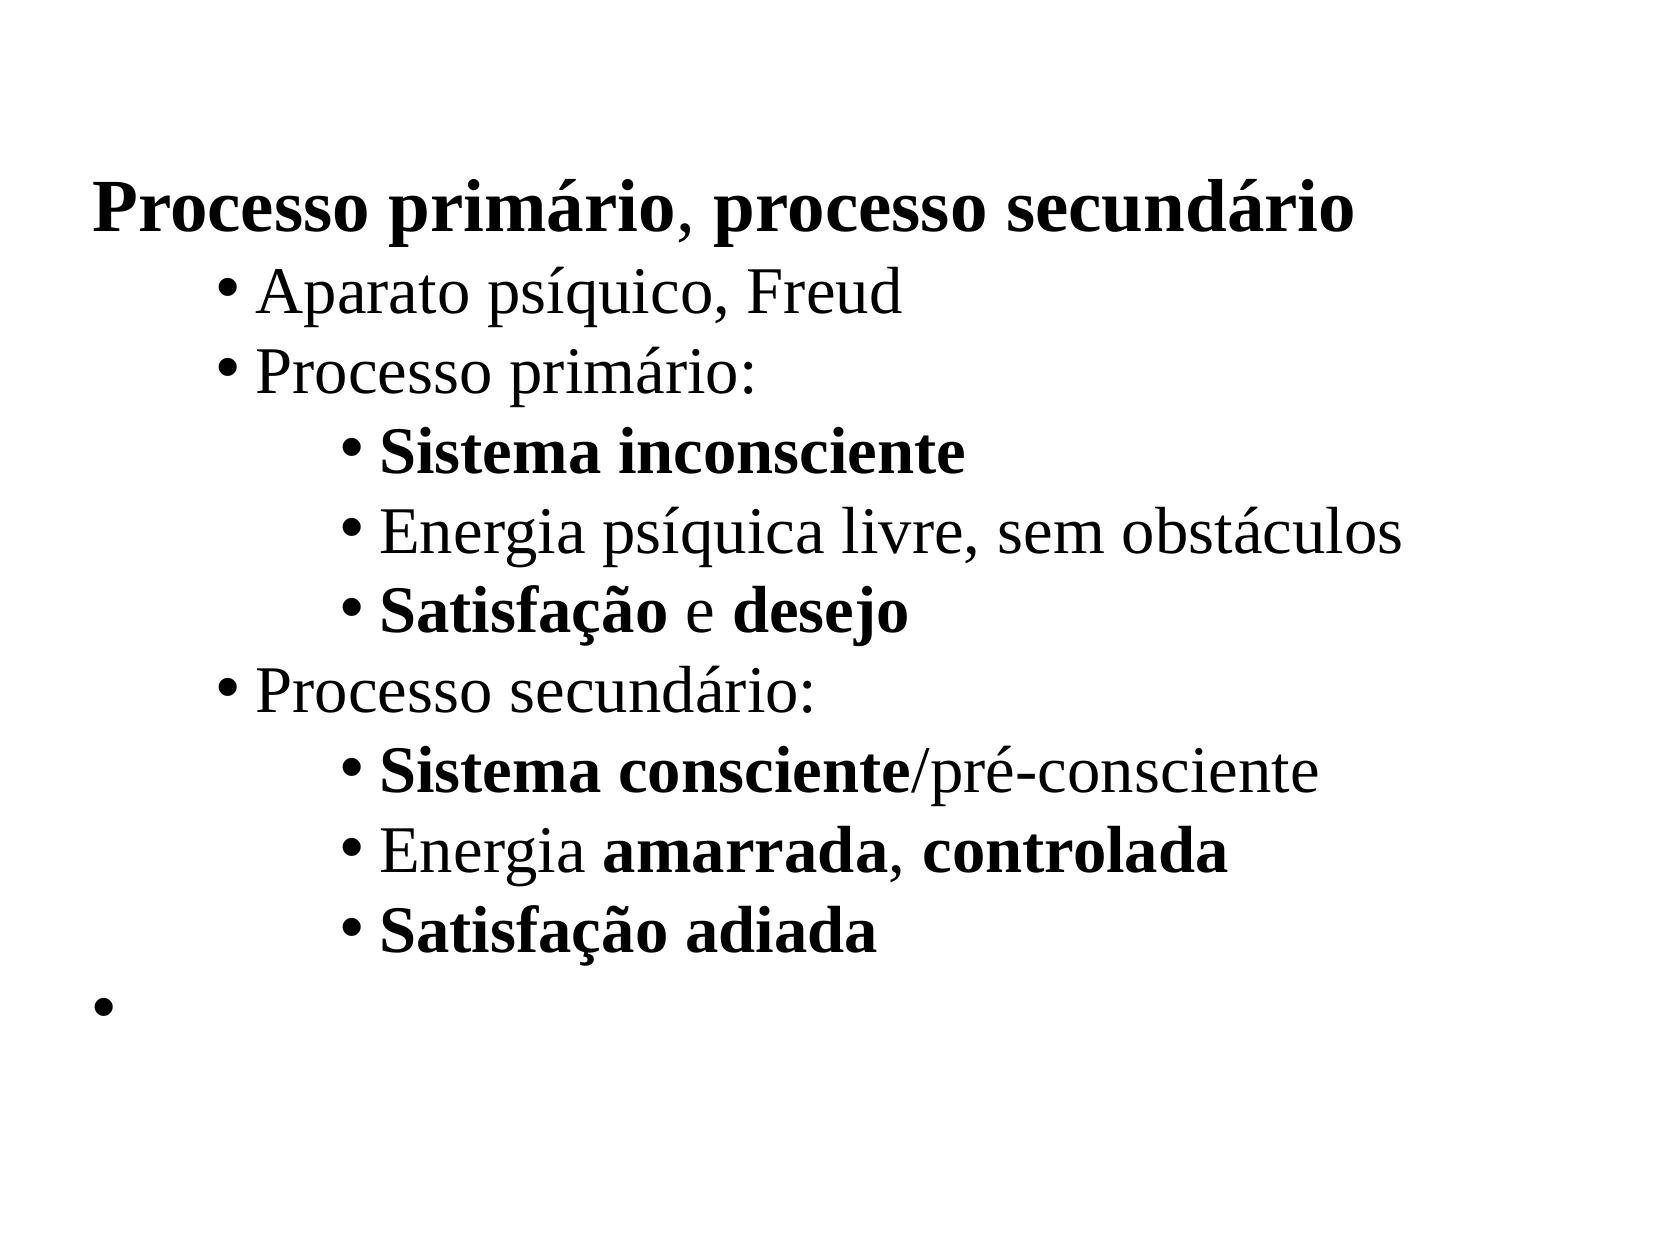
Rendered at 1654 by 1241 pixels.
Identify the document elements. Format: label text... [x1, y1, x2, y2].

text_box Processo primário, processo secundário Aparato psíquico, Freud Processo primário: Sistema inconsciente Energia psíquica livre, sem obstáculos Satisfação e desejo Processo secundário: Sistema consciente/pré-consciente Energia amarrada, controlada Satisfação adiada [77, 148, 1651, 1063]
